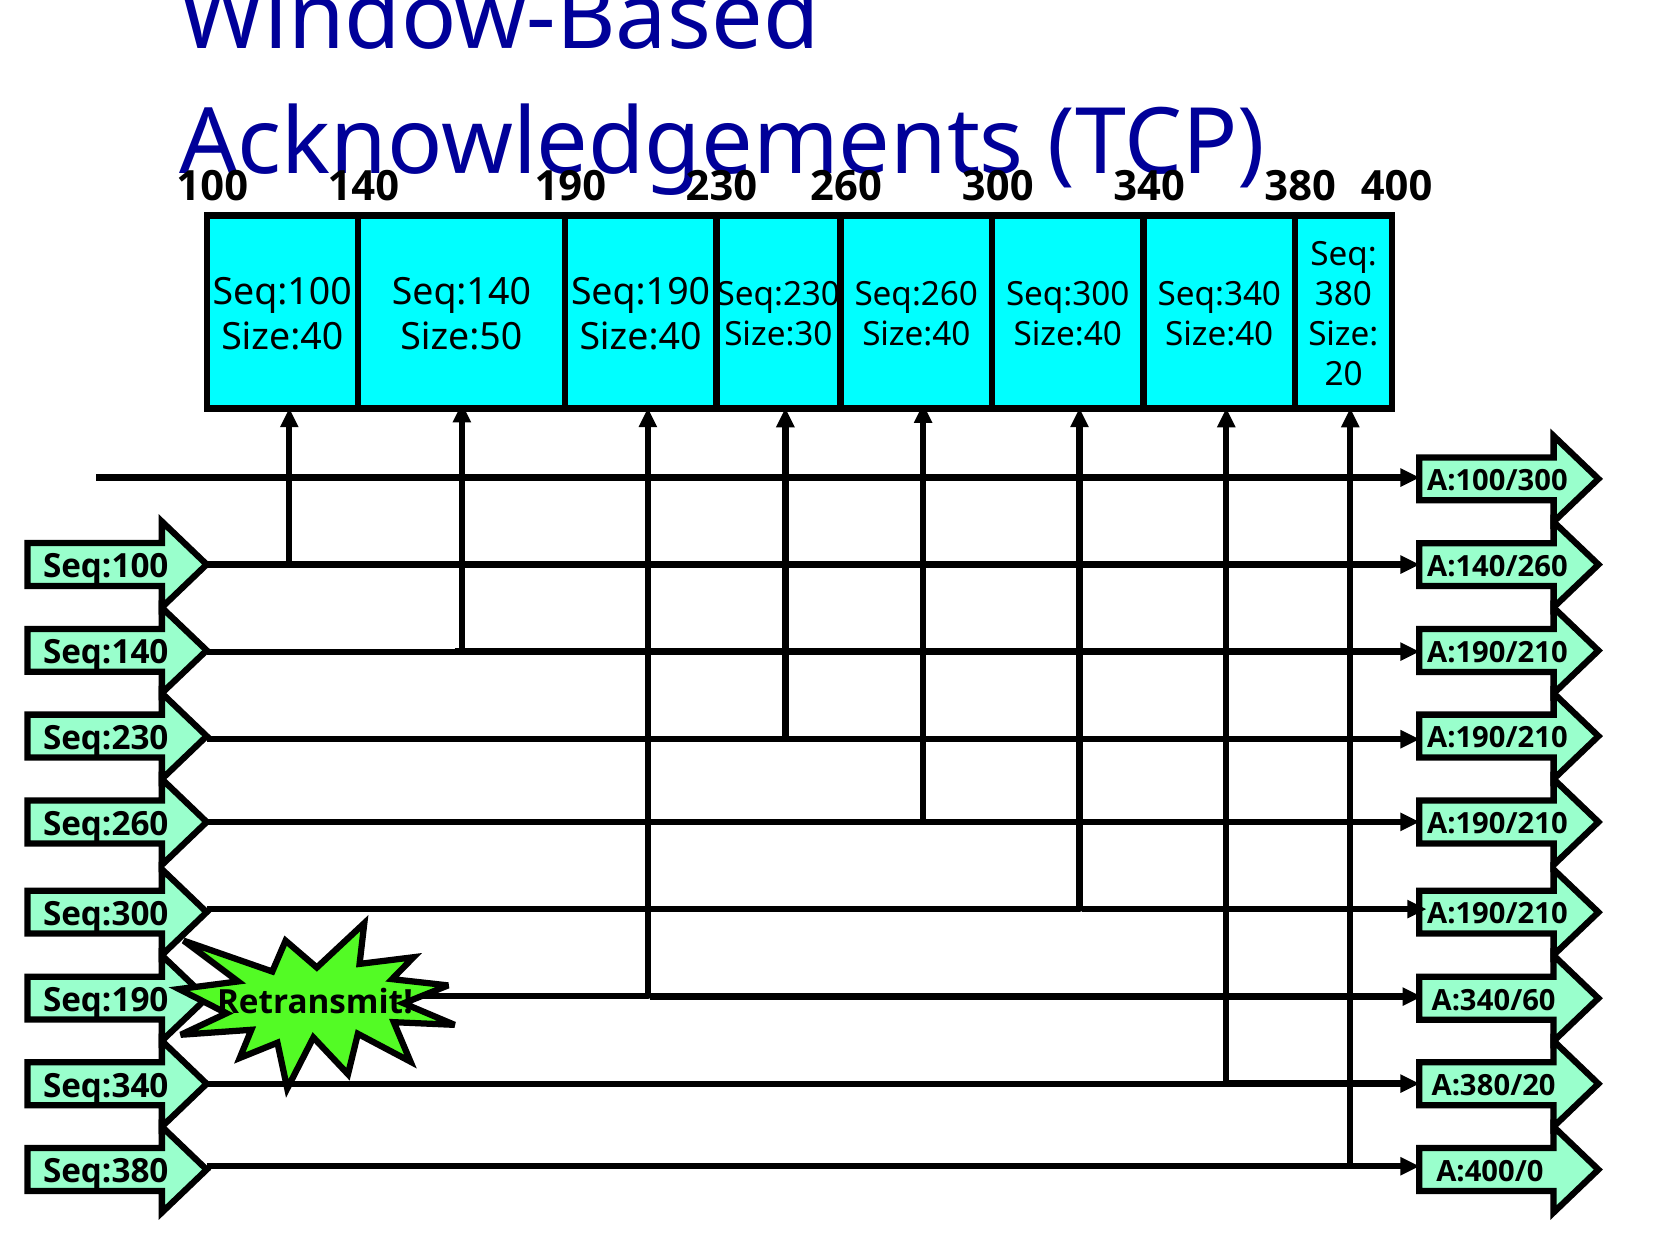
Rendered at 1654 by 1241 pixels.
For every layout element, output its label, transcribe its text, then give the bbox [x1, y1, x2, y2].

text_box 380 [1212, 151, 1308, 217]
text_box Seq:260 Size:40 [840, 215, 992, 409]
text_box Seq:140 Size:50 [358, 215, 565, 409]
text_box Seq:190 [27, 955, 203, 1040]
text_box A:190/210 [1419, 779, 1599, 865]
text_box Seq:190 Size:40 [565, 217, 716, 409]
text_box A:190/210 [1419, 869, 1599, 955]
text_box Seq:260 [27, 779, 207, 865]
text_box 380 [1295, 187, 1304, 196]
text_box Seq:340 [27, 1040, 207, 1126]
text_box Seq:380 [27, 1126, 207, 1213]
text_box 140 [275, 151, 452, 217]
text_box Retransmit! [179, 923, 455, 1089]
text_box 190 [482, 151, 633, 217]
text_box Seq:100 Size:40 [206, 215, 358, 409]
text_box Seq: 380 Size: 20 [1295, 215, 1392, 409]
text_box A:190/210 [1419, 694, 1599, 779]
title Window-Based Acknowledgements (TCP) [179, 0, 1475, 178]
text_box 230 [633, 151, 757, 217]
text_box A:100/300 [1419, 435, 1599, 522]
text_box 340 [1061, 151, 1212, 217]
text_box Seq:140 [27, 607, 207, 694]
text_box 300 [909, 151, 1061, 217]
text_box A:190/210 [1419, 607, 1599, 694]
text_box Seq:230 [27, 694, 207, 779]
text_box Seq:100 [27, 521, 207, 607]
text_box 260 [757, 151, 909, 217]
text_box 100 [124, 151, 275, 217]
text_box Seq:300 Size:40 [992, 215, 1143, 409]
text_box A:340/60 [1419, 955, 1599, 1041]
text_box A:380/20 [1419, 1040, 1599, 1127]
text_box Seq:340 Size:40 [1143, 215, 1295, 409]
text_box A:140/260 [1419, 521, 1599, 607]
text_box A:400/0 [1419, 1126, 1599, 1213]
text_box Seq:230 Size:30 [716, 217, 840, 409]
text_box Seq:300 [27, 869, 207, 955]
text_box 400 [1308, 151, 1486, 217]
